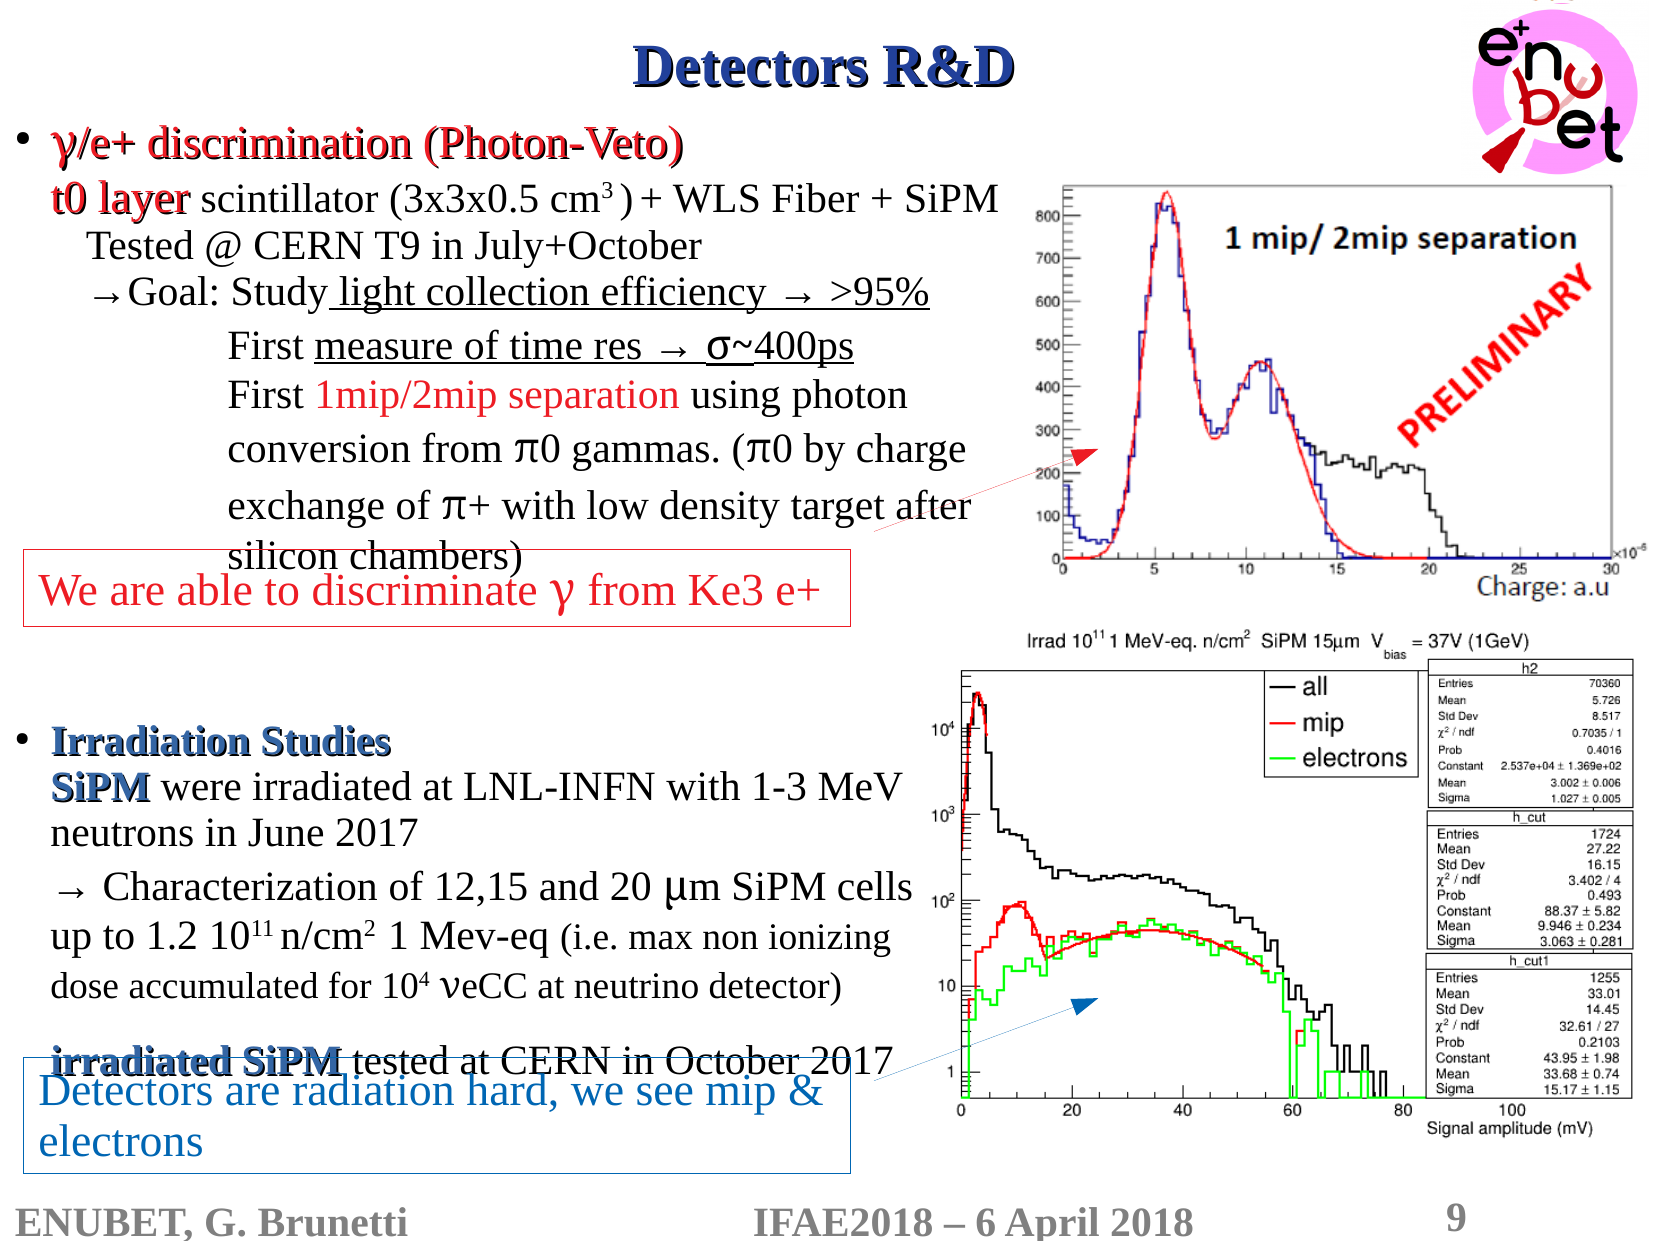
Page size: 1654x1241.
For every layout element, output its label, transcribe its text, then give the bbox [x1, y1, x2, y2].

text_box γ/e+ discrimination (Photon-Veto) t0 layer scintillator (3x3x0.5 cm3 ) + WLS Fiber + SiPM Tested @ CERN T9 in July+October →Goal: Study light collection efficiency → >95% First measure of time res → σ~400ps First 1mip/2mip separation using photon conversion from π0 gammas. (π0 by charge exchange of π+ with low density target after silicon chambers) Irradiation Studies SiPM were irradiated at LNL-INFN with 1-3 MeV neutrons in June 2017 → Characterization of 12,15 and 20 μm SiPM cells up to 1.2 1011 n/cm2 1 Mev-eq (i.e. max non ionizing dose accumulated for 104 νeCC at neutrino detector) irradiated SiPM tested at CERN in October 2017 [0, 101, 1040, 1158]
picture [915, 618, 1654, 1152]
title Detectors R&D [0, 11, 1461, 119]
text_box Detectors are radiation hard, we see mip & electrons [23, 1057, 851, 1174]
text_box We are able to discriminate γ from Ke3 e+ [23, 549, 851, 615]
picture [1040, 0, 1654, 615]
